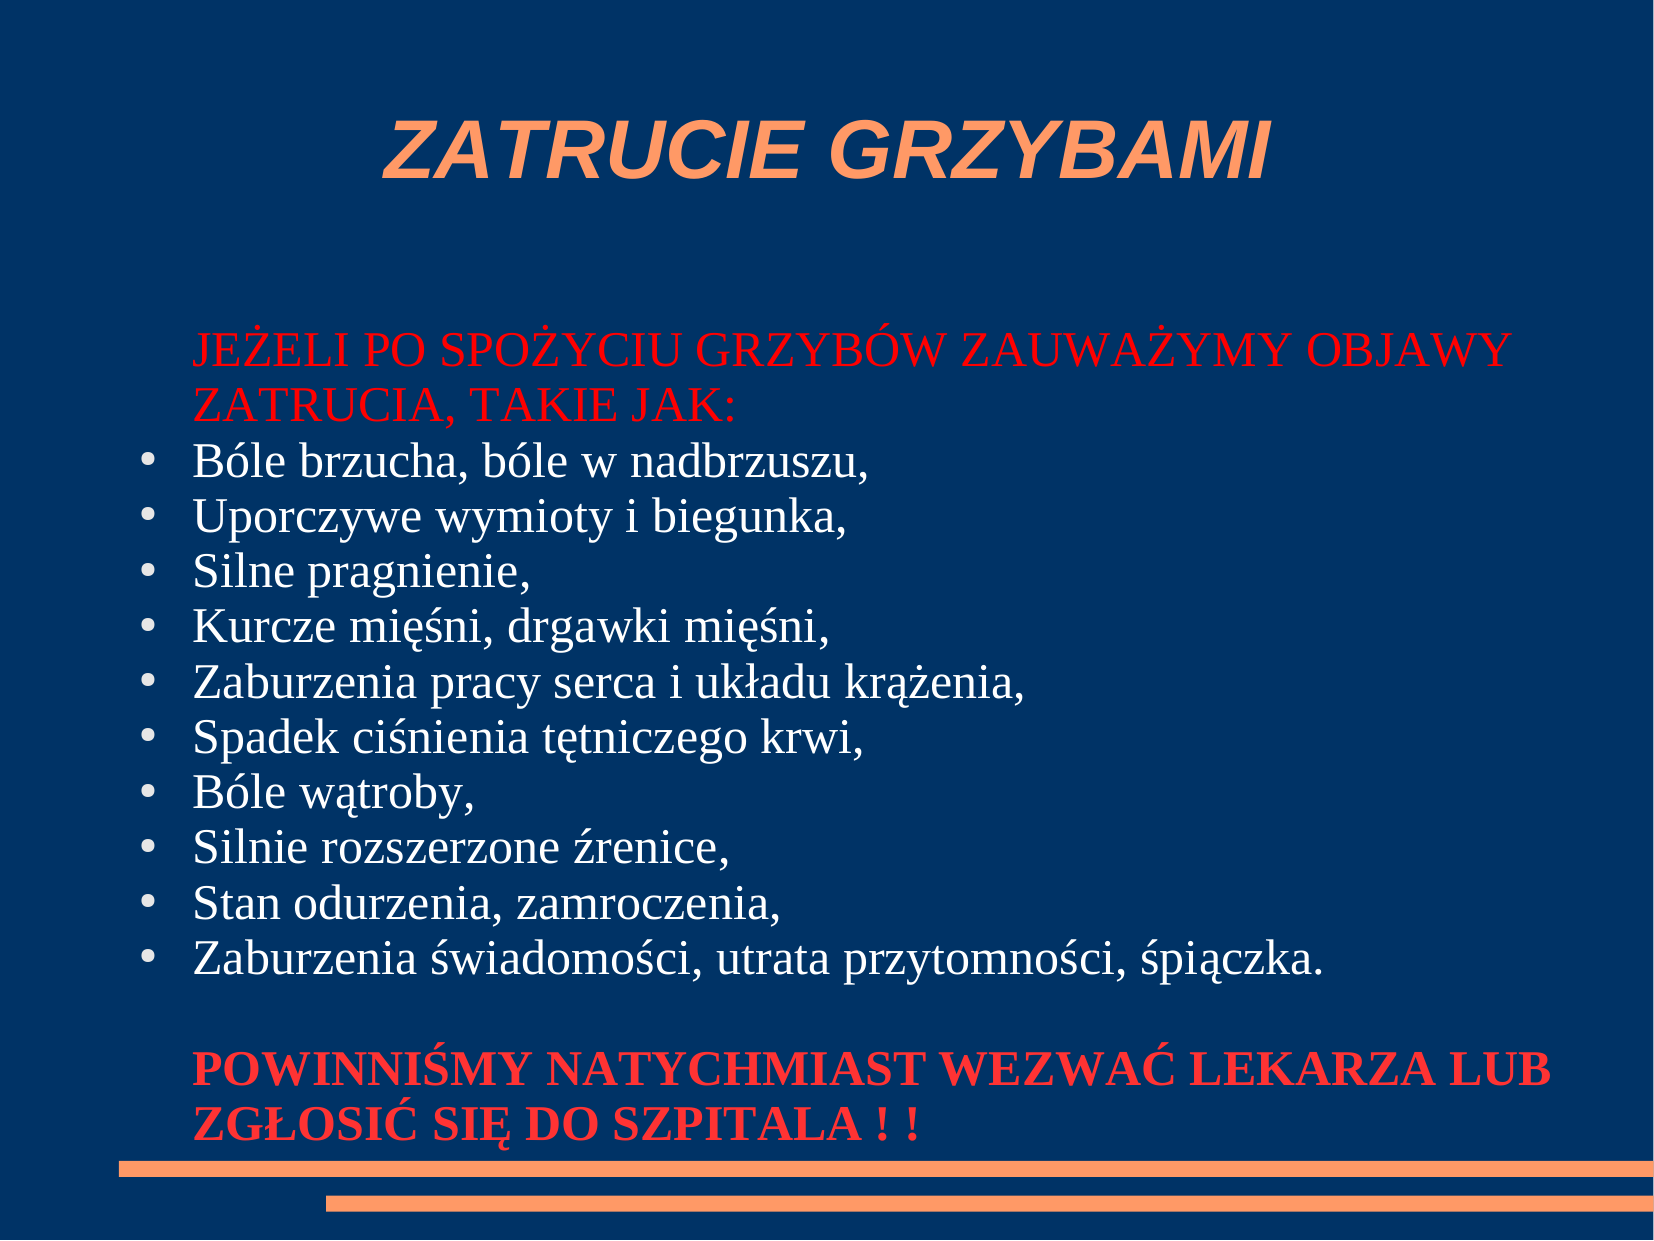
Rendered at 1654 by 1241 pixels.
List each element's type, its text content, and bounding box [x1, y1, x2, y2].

title ZATRUCIE GRZYBAMI [121, 46, 1534, 254]
list JEŻELI PO SPOŻYCIU GRZYBÓW ZAUWAŻYMY OBJAWY ZATRUCIA, TAKIE JAK: Bóle brzucha, bóle w nadbrzuszu, Uporczywe wymioty i biegunka, Silne pragnienie, Kurcze mięśni, drgawki mięśni, Zaburzenia pracy serca i układu krążenia, Spadek ciśnienia tętniczego krwi, Bóle wątroby, Silnie rozszerzone źrenice, Stan odurzenia, zamroczenia, Zaburzenia świadomości, utrata przytomności, śpiączka. POWINNIŚMY NATYCHMIAST WEZWAĆ LEKARZA LUB ZGŁOSIĆ SIĘ DO SZPITALA ! ! [121, 322, 1561, 1167]
